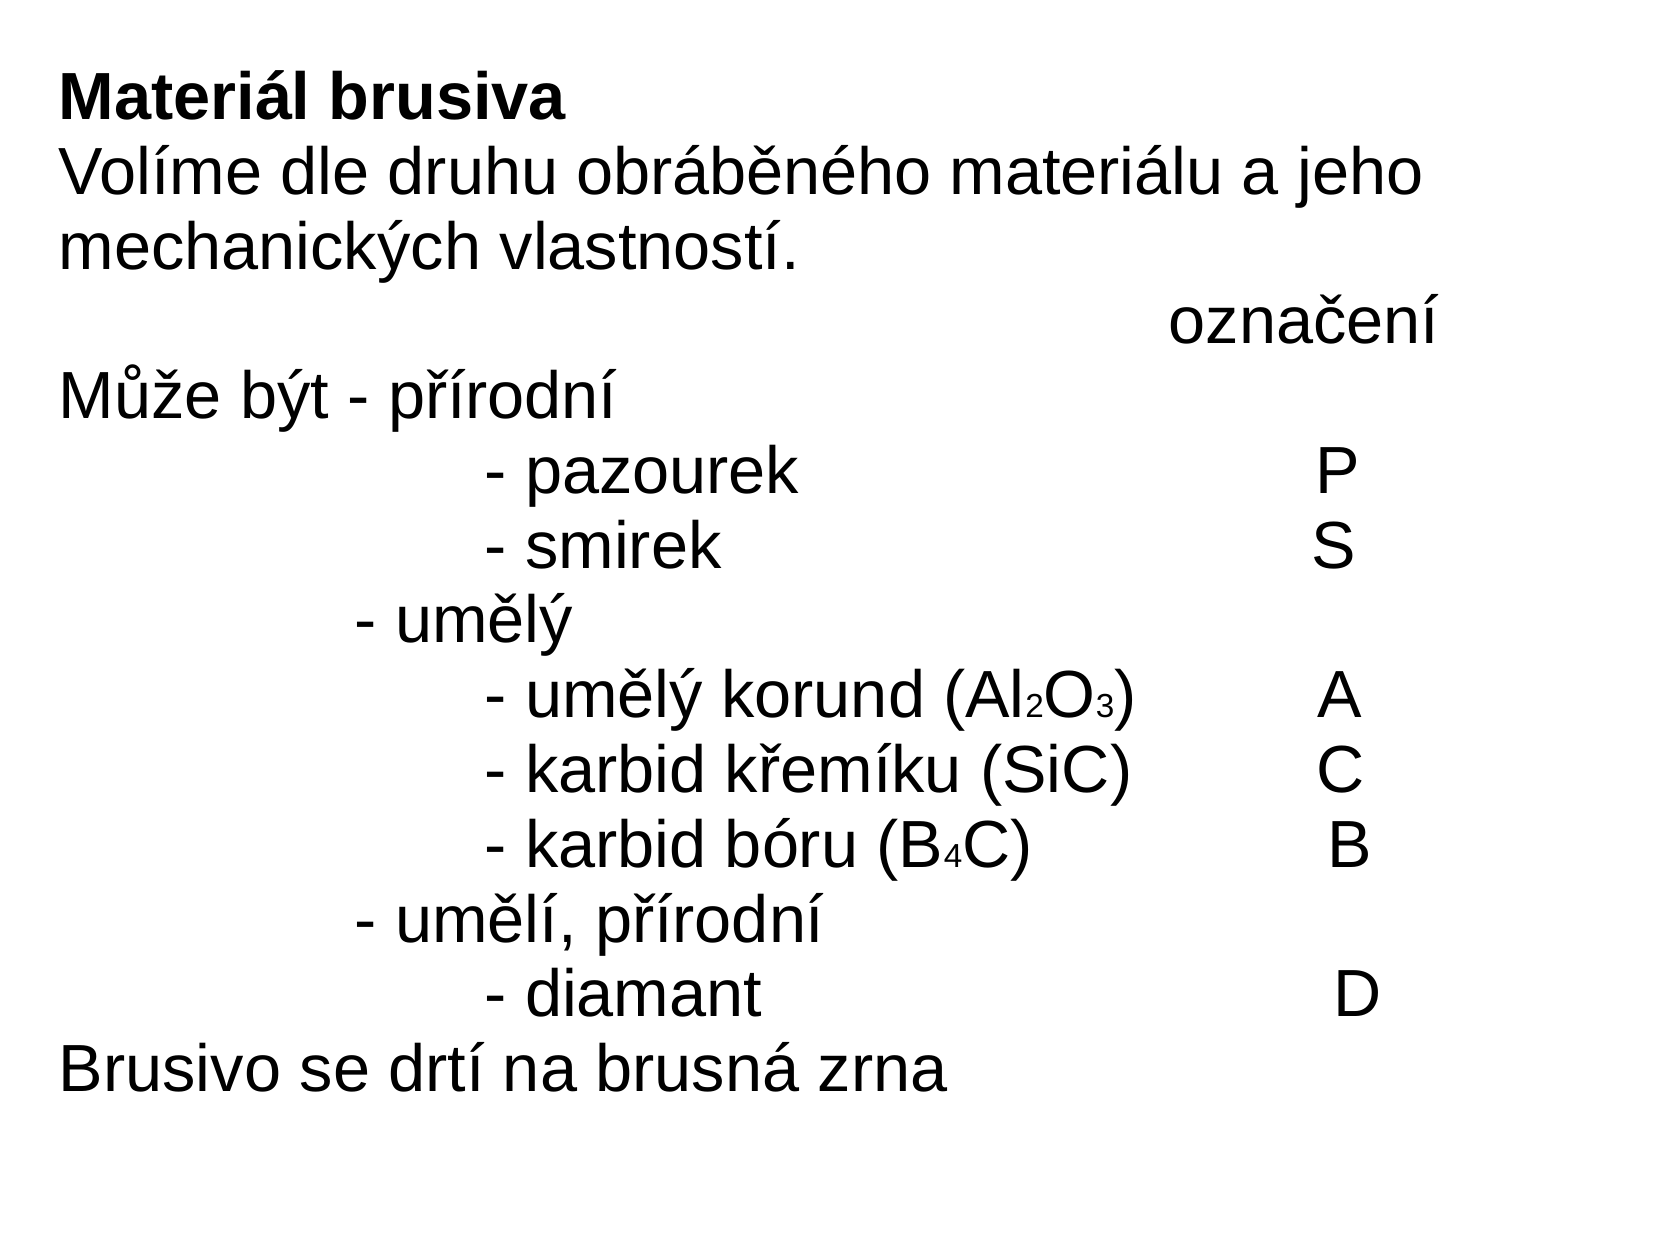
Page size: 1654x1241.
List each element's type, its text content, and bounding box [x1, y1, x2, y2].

subtitle Materiál brusiva Volíme dle druhu obráběného materiálu a jeho mechanických vlastností. označení Může být - přírodní - pazourek P - smirek S - umělý - umělý korund (Al2O3) A - karbid křemíku (SiC) C - karbid bóru (B4C) B - umělí, přírodní - diamant D Brusivo se drtí na brusná zrna [59, 59, 1548, 1106]
